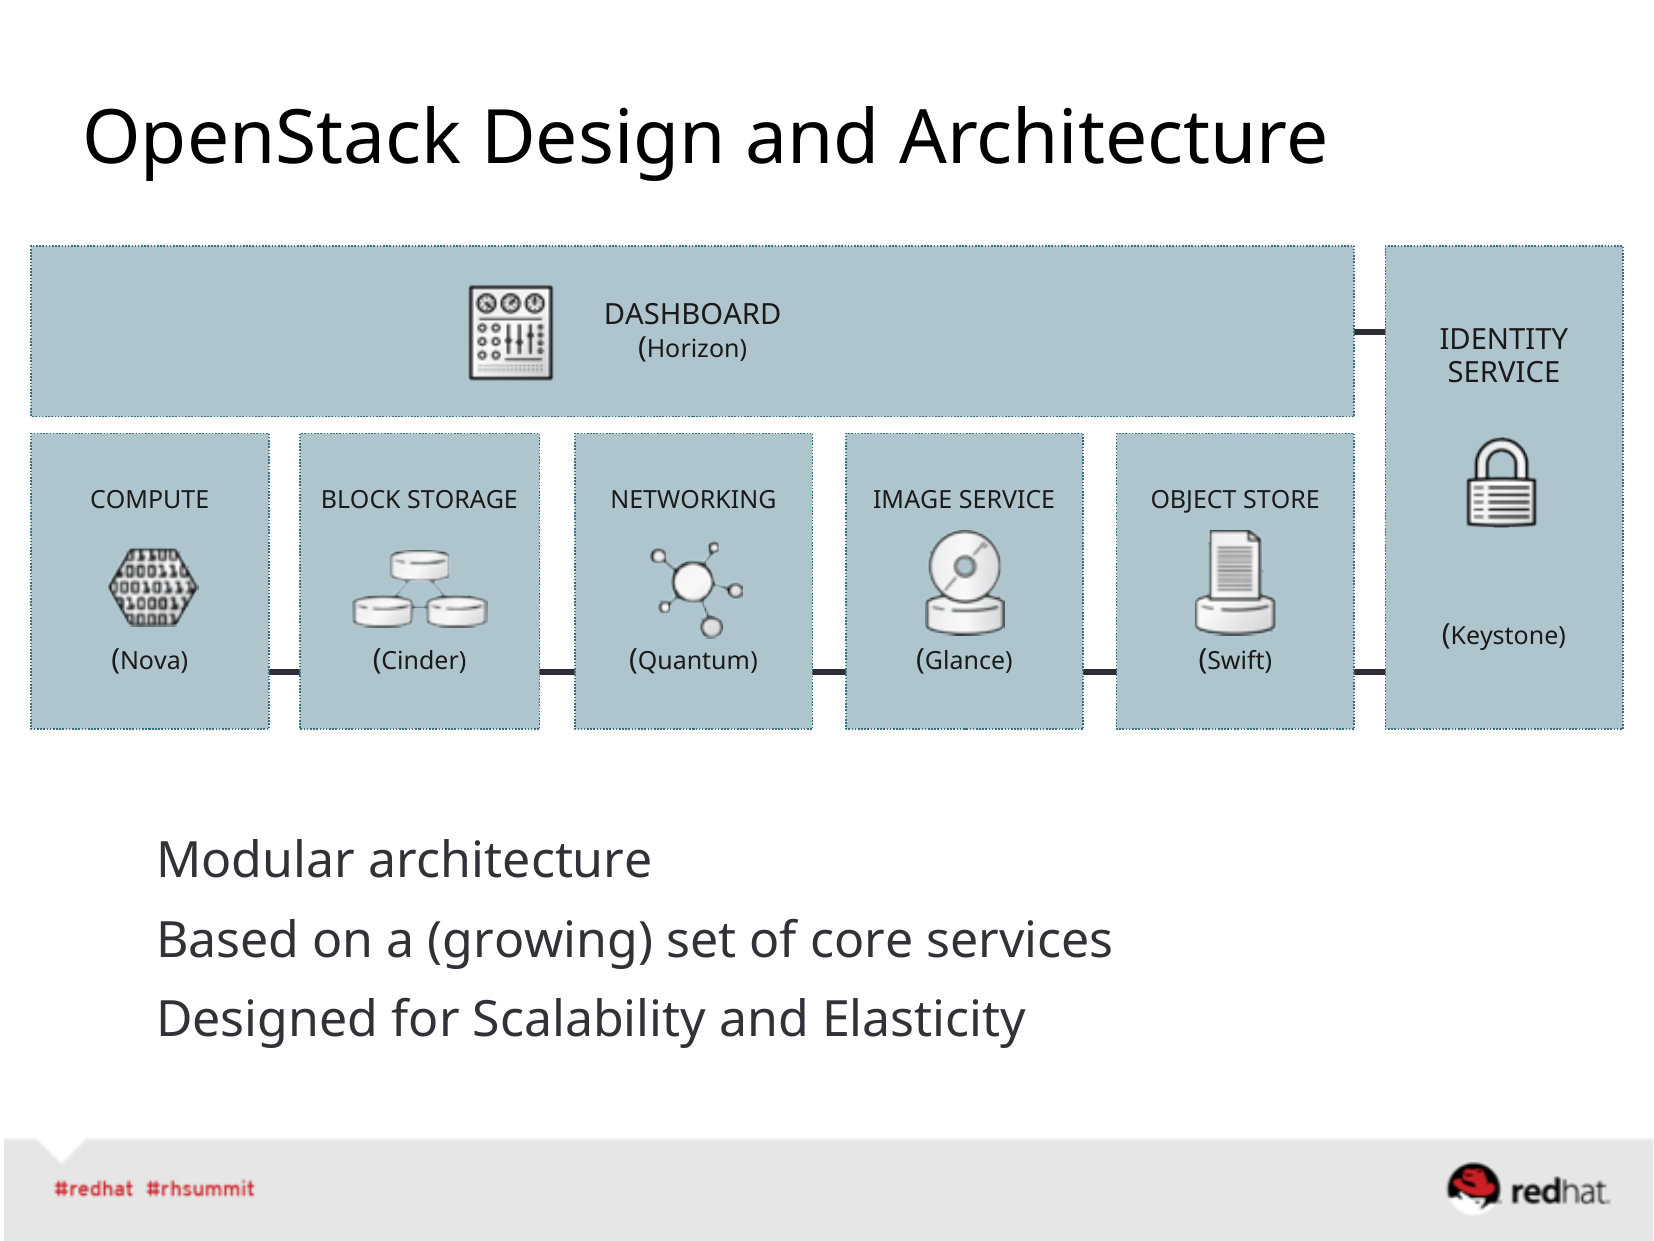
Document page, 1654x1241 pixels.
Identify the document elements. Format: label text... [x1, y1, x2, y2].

picture [4, 4, 1654, 1241]
text_box OBJECT STORE (Swift) [1116, 433, 1355, 730]
text_box DASHBOARD (Horizon) [31, 245, 1355, 417]
text_box BLOCK STORAGE (Cinder) [299, 433, 540, 730]
text_box NETWORKING (Quantum) [574, 433, 813, 730]
text_box Modular architecture Based on a (growing) set of core services Designed for Scalability and Elasticity [81, 833, 1654, 1103]
title OpenStack Design and Architecture [82, 52, 1571, 226]
text_box IMAGE SERVICE (Glance) [845, 433, 1084, 730]
text_box IDENTITY SERVICE (Keystone) [1385, 245, 1623, 730]
text_box COMPUTE (Nova) [31, 433, 269, 730]
